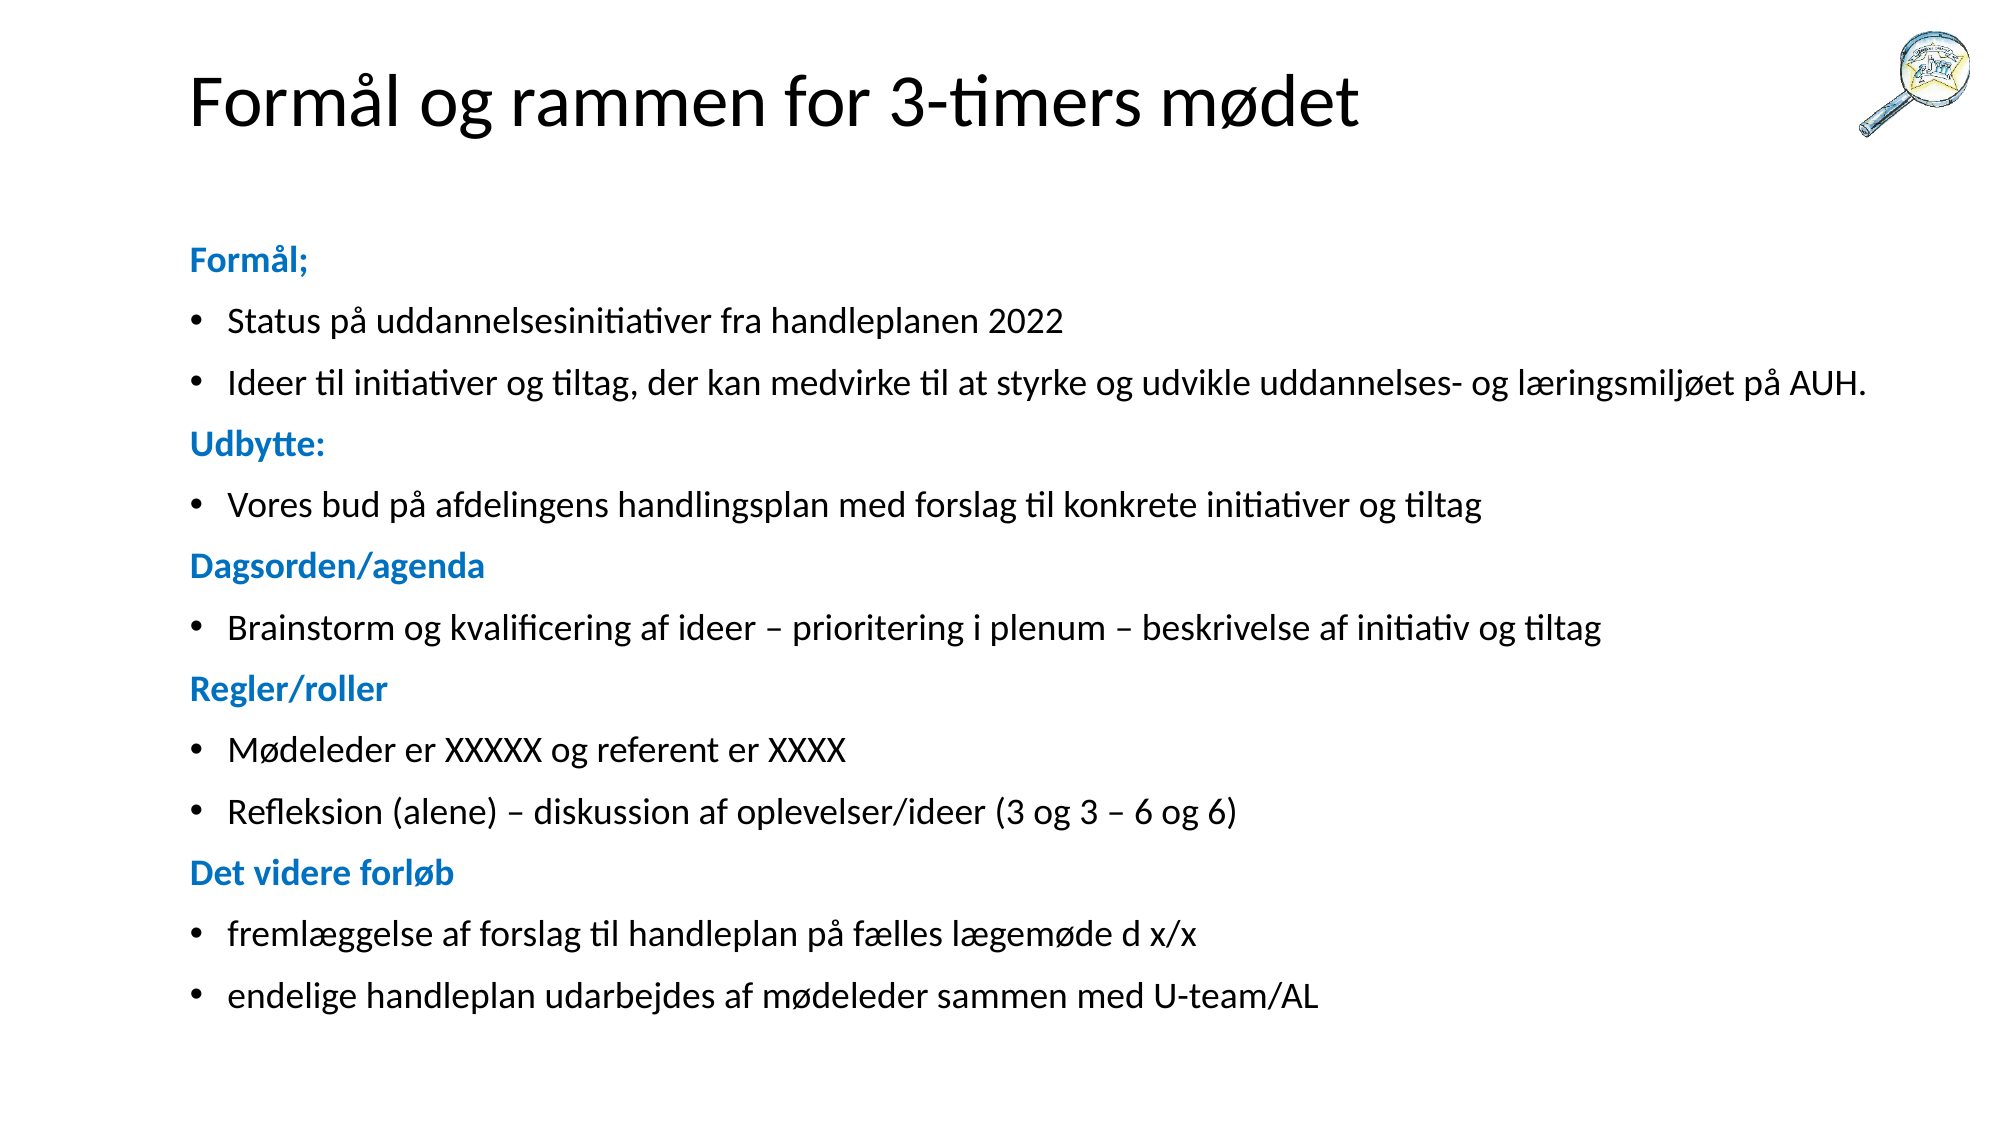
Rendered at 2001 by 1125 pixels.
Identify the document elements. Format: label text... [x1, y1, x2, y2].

title Formål og rammen for 3-timers mødet [175, 8, 1652, 105]
list Formål; Status på uddannelsesinitiativer fra handleplanen 2022 Ideer til initiativer og tiltag, der kan medvirke til at styrke og udvikle uddannelses- og læringsmiljøet på AUH. Udbytte: Vores bud på afdelingens handlingsplan med forslag til konkrete initiativer og tiltag Dagsorden/agenda Brainstorm og kvalificering af ideer – prioritering i plenum – beskrivelse af initiativ og tiltag Regler/roller Mødeleder er XXXXX og referent er XXXX Refleksion (alene) – diskussion af oplevelser/ideer (3 og 3 – 6 og 6) Det videre forløb fremlæggelse af forslag til handleplan på fælles lægemøde d x/x endelige handleplan udarbejdes af mødeleder sammen med U-team/AL [175, 105, 1940, 739]
picture [1850, 22, 1976, 139]
